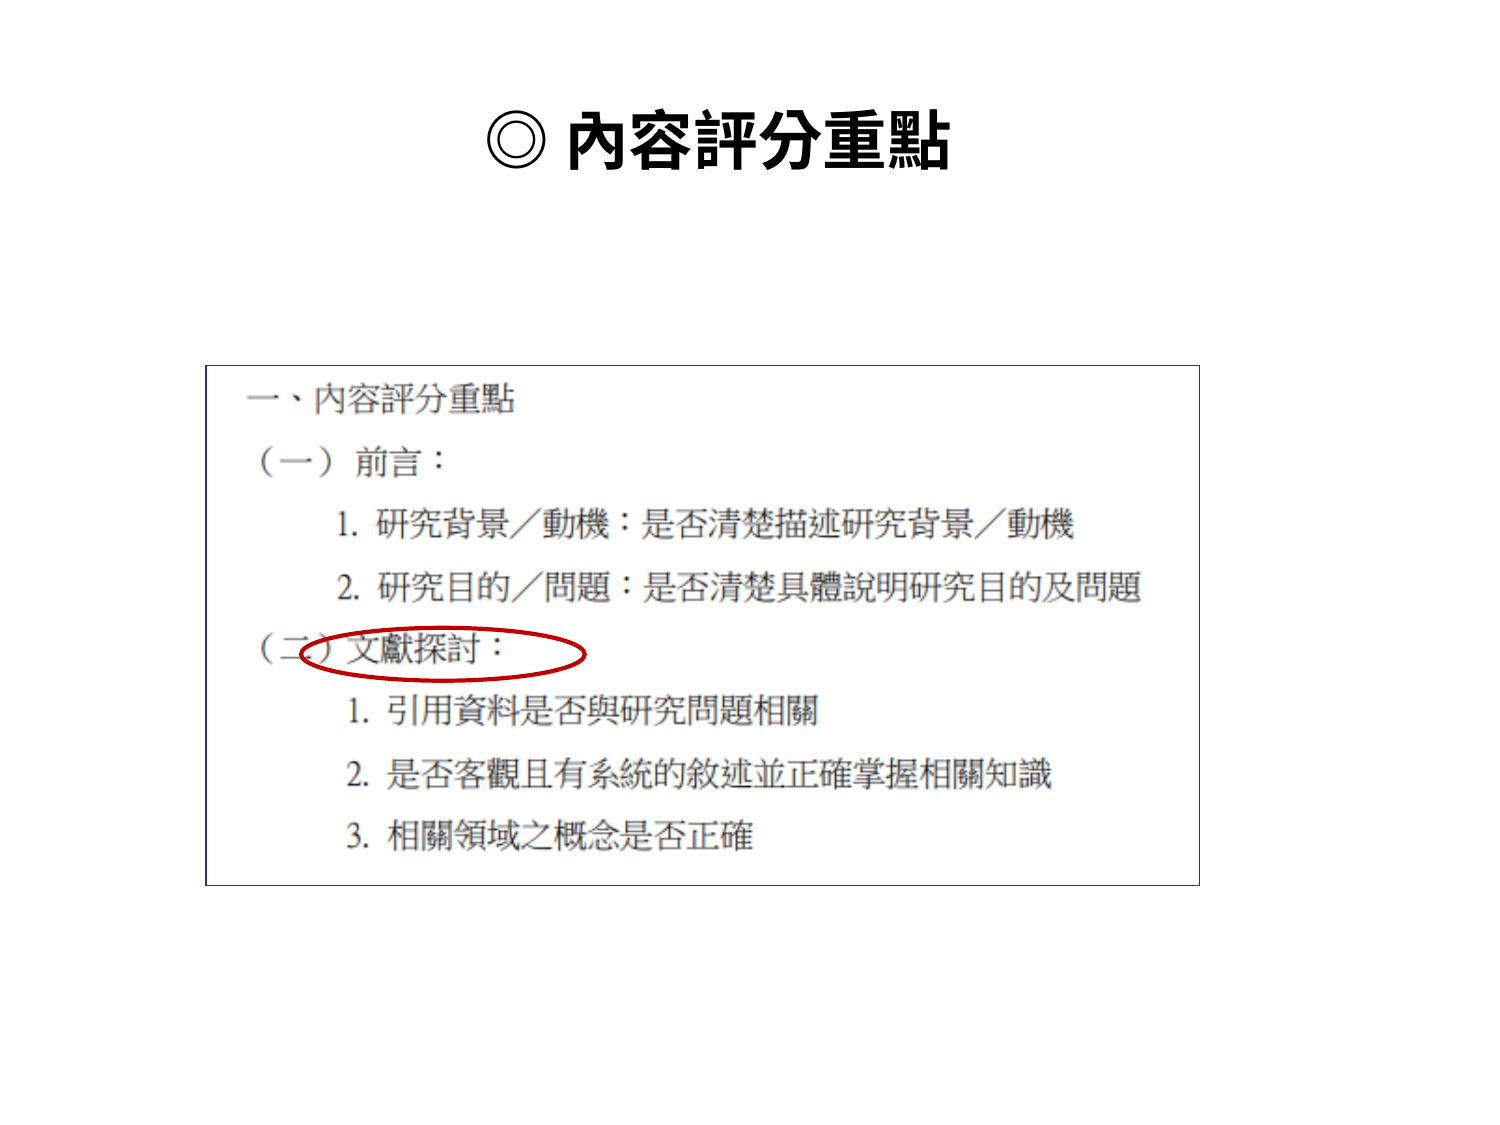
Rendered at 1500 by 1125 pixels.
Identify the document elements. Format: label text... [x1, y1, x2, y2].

picture [206, 366, 1199, 885]
title ◎內容評分重點 [75, 45, 1426, 233]
